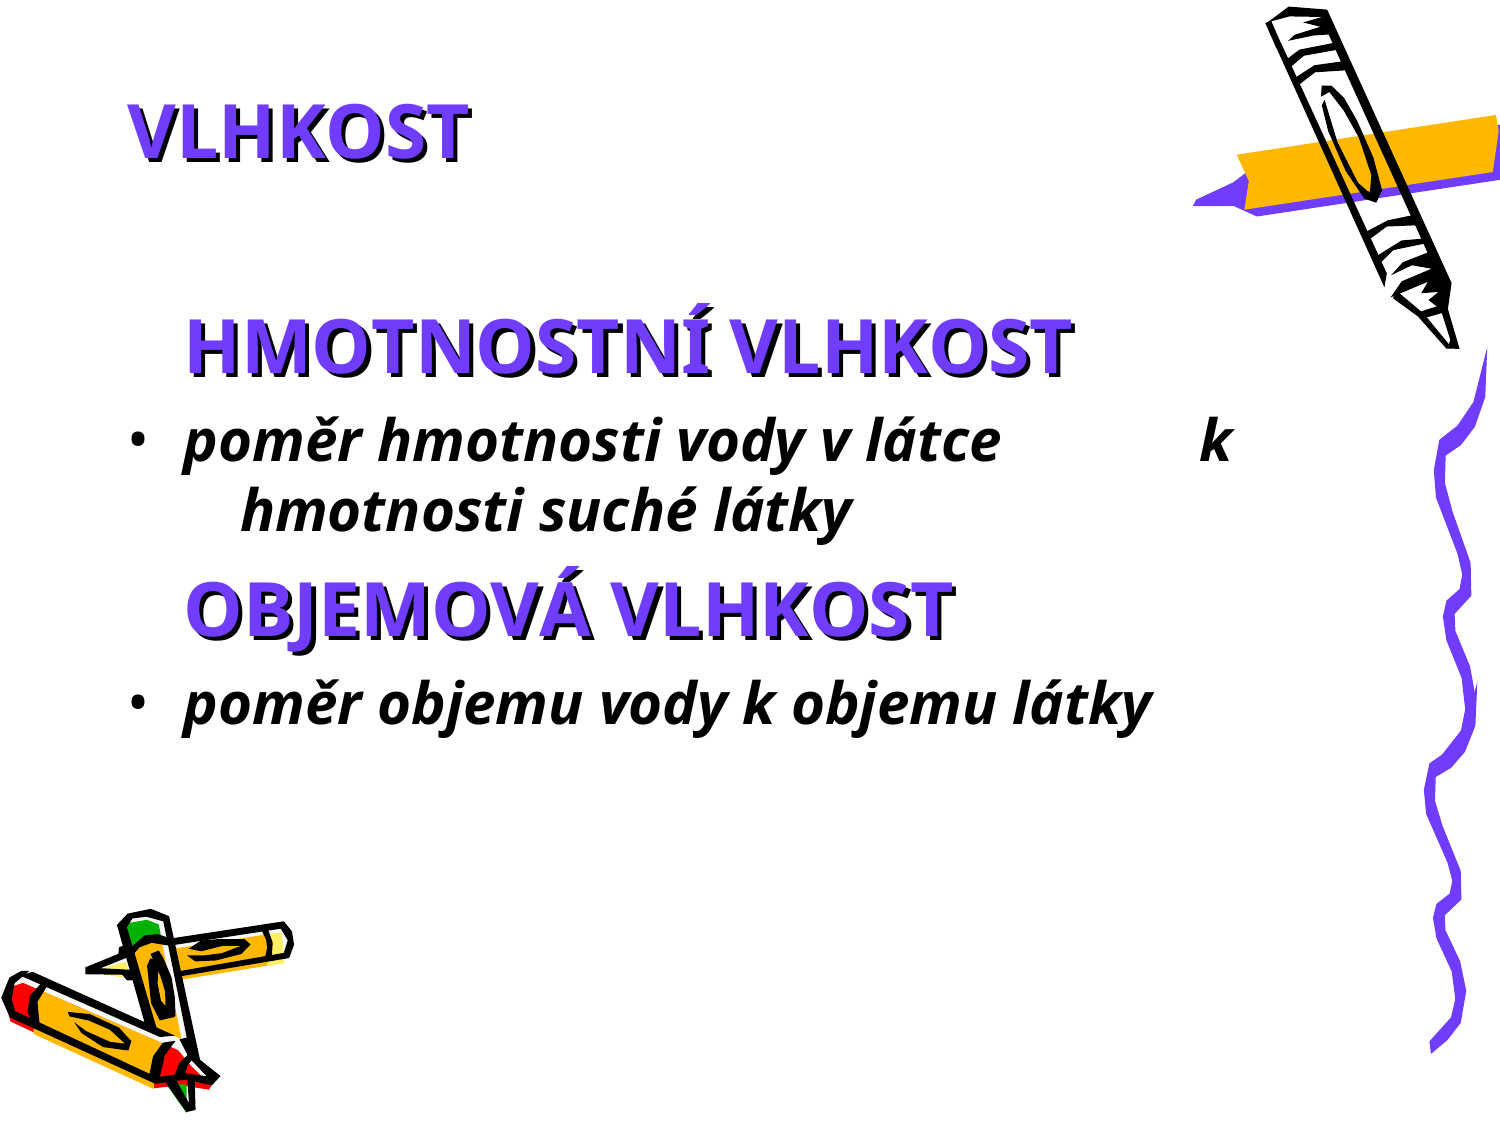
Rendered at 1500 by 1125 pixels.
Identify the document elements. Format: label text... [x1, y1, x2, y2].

title VLHKOST [112, 54, 1240, 182]
list HMOTNOSTNÍ VLHKOST poměr hmotnosti vody v látce k hmotnosti suché látky OBJEMOVÁ VLHKOST poměr objemu vody k objemu látky [112, 290, 1375, 1047]
